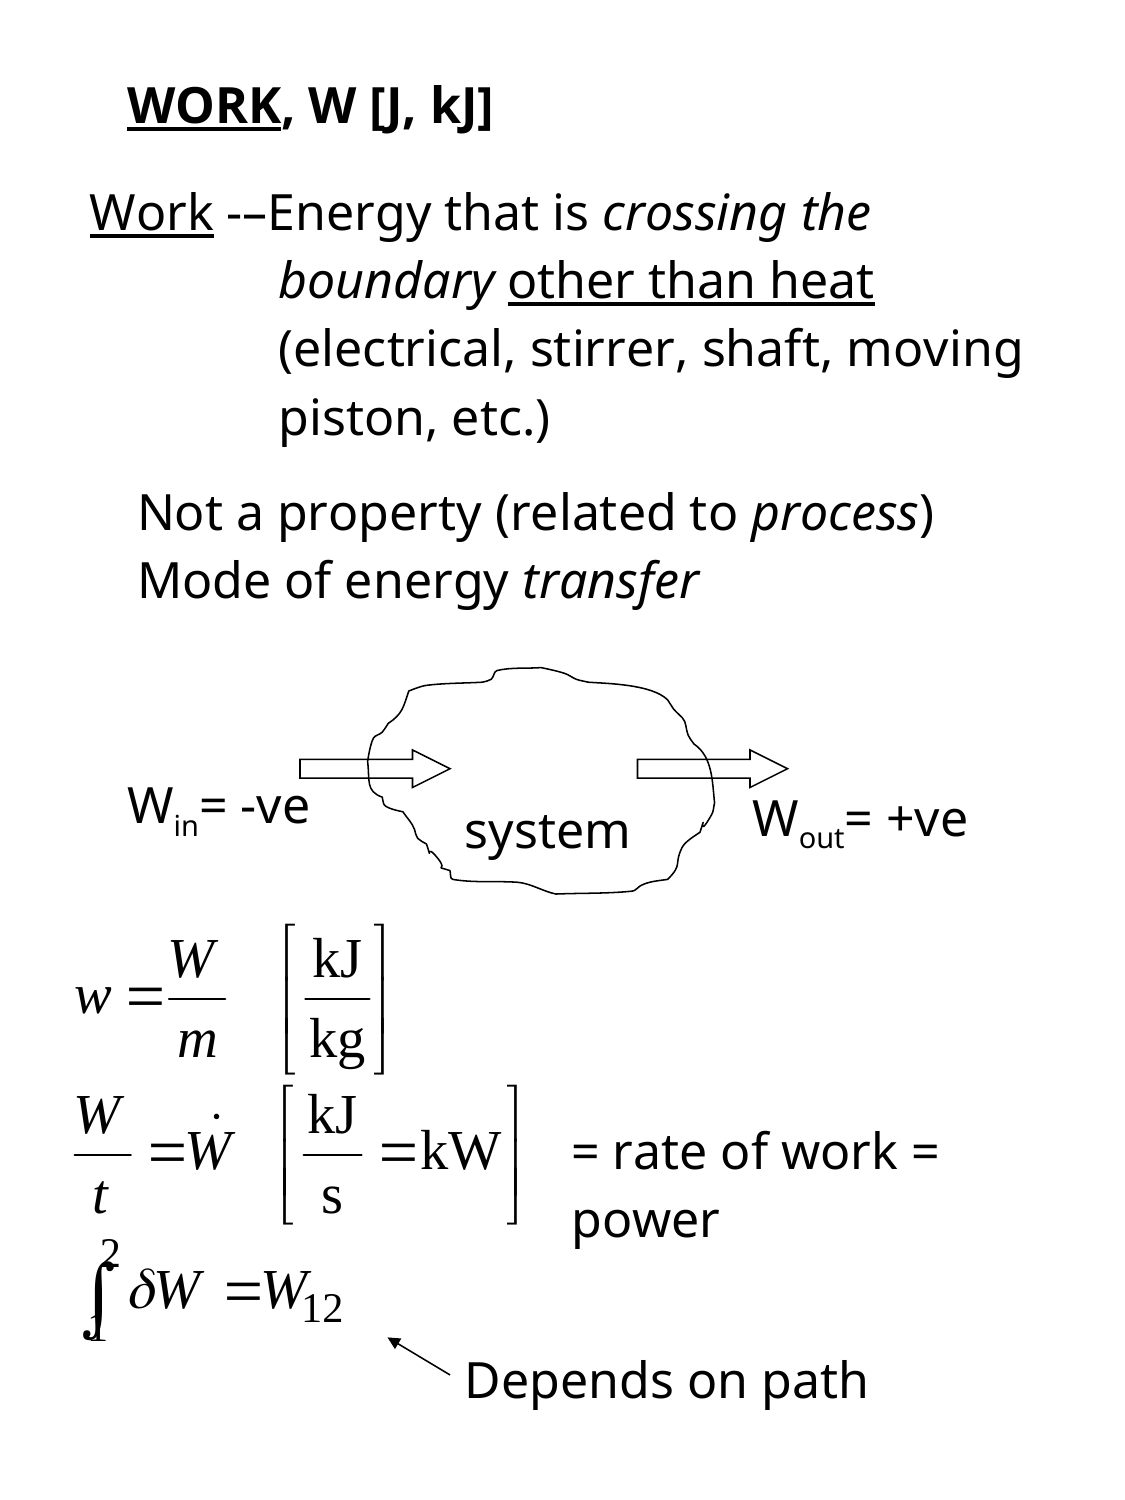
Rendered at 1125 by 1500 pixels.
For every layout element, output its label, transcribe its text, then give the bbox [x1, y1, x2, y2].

text_box = rate of work = power [556, 1108, 1096, 1261]
text_box Depends on path [450, 1337, 991, 1422]
text_box Win= -ve [112, 762, 353, 853]
text_box Wout= +ve [737, 774, 1026, 865]
text_box system [450, 787, 666, 872]
text_box Not a property (related to process) Mode of energy transfer [122, 469, 1063, 622]
text_box Work -–Energy that is crossing the boundary other than heat (electrical, stirrer, shaft, moving piston, etc.) [75, 169, 1051, 458]
text_box WORK, W [J, kJ] [112, 62, 601, 147]
chart [65, 910, 541, 1353]
